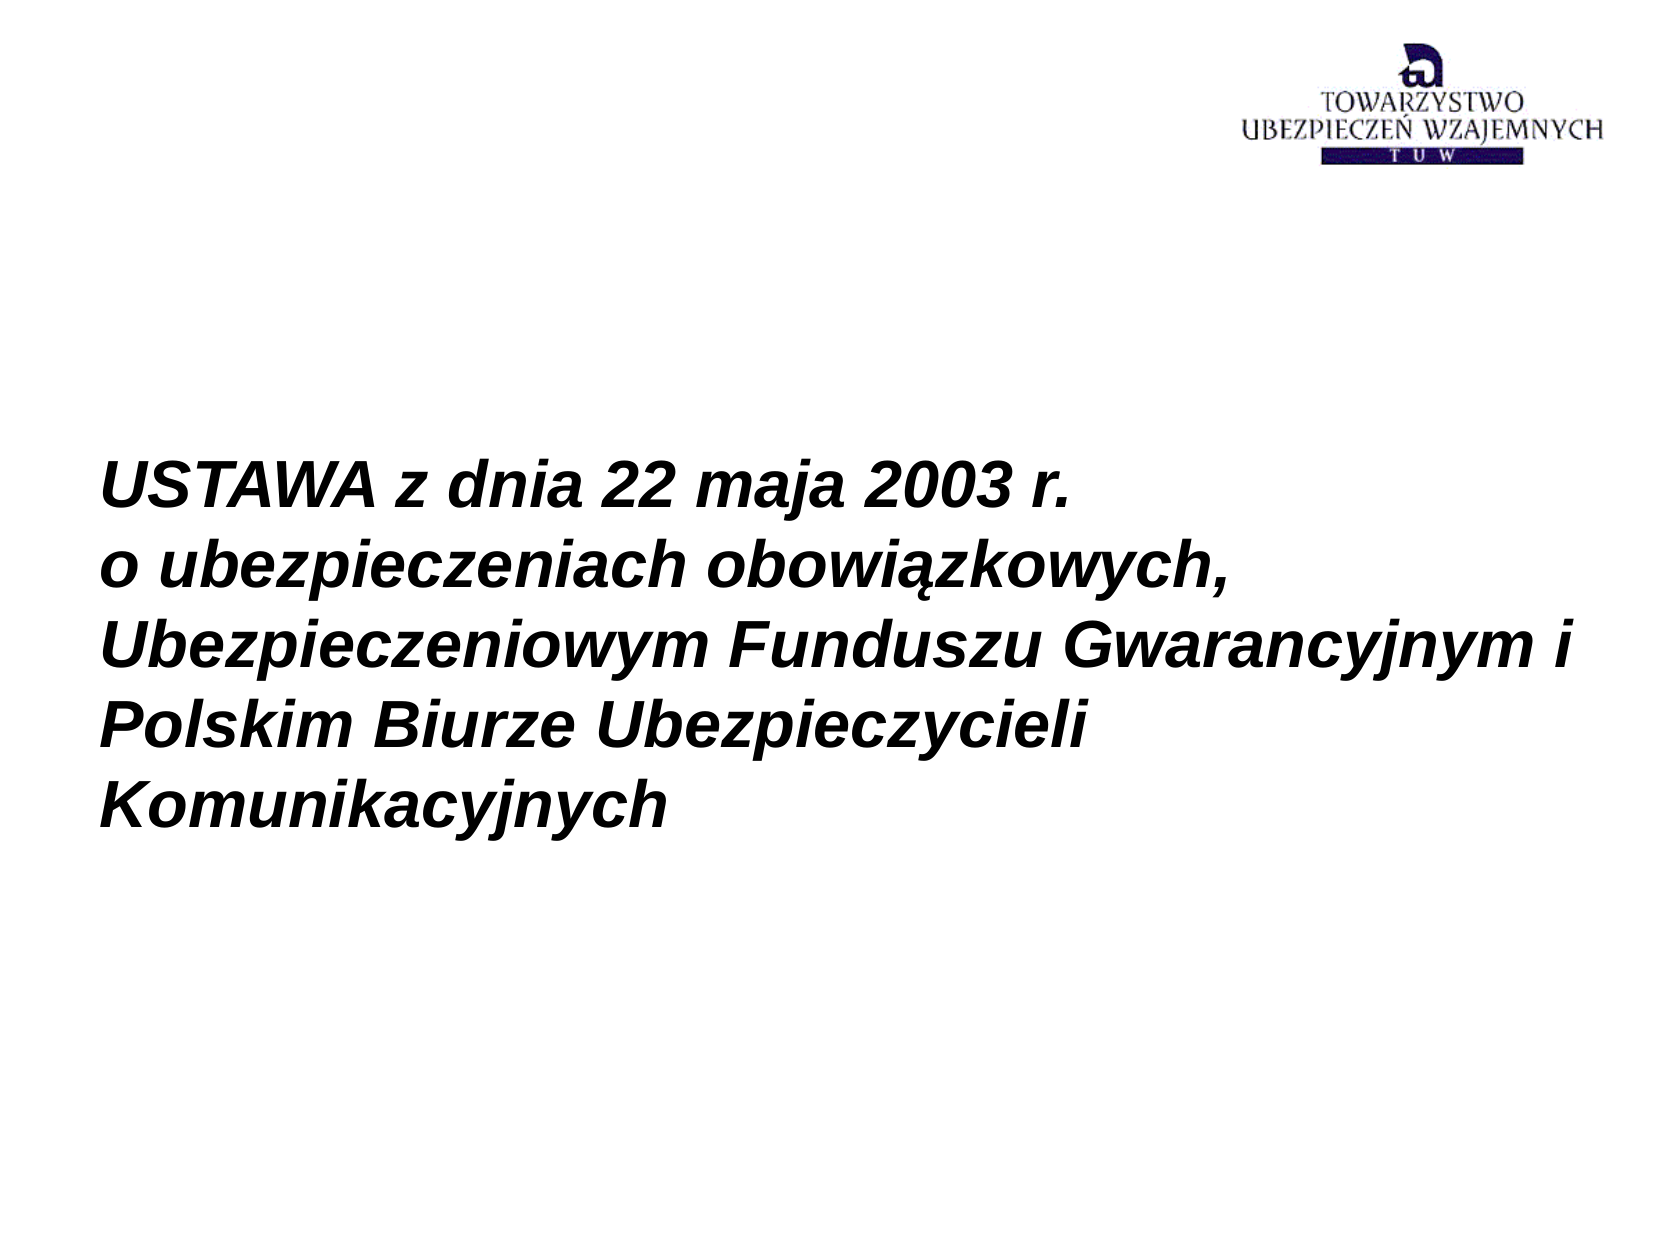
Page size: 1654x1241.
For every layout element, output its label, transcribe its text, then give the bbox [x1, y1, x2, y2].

text_box USTAWA z dnia 22 maja 2003 r. o ubezpieczeniach obowiązkowych, Ubezpieczeniowym Funduszu Gwarancyjnym i Polskim Biurze Ubezpieczycieli Komunikacyjnych [84, 203, 1622, 929]
picture [1240, 41, 1605, 169]
